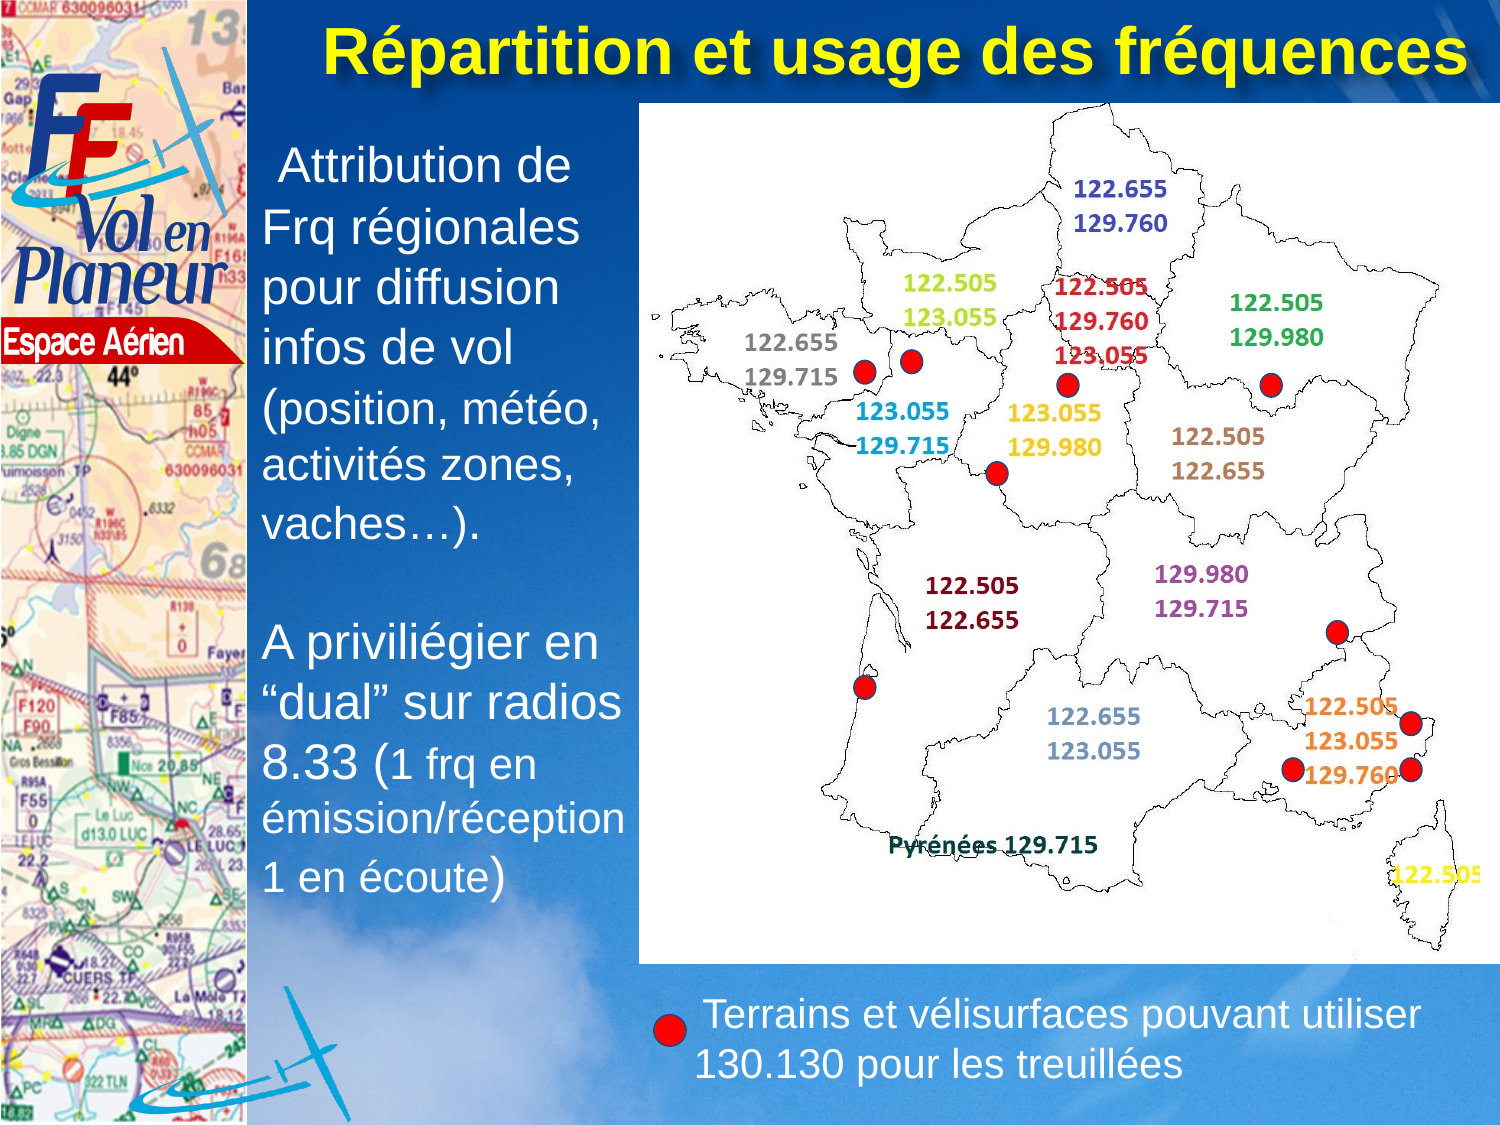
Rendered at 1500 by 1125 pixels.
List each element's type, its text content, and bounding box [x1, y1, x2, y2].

text_box [853, 675, 876, 700]
text_box [1400, 711, 1422, 736]
text_box [986, 461, 1009, 486]
text_box [1057, 373, 1079, 398]
text_box [1282, 757, 1305, 782]
text_box Attribution de Frq régionales pour diffusion infos de vol (position, météo, activités zones, vaches…). A priviliégier en “dual” sur radios 8.33 (1 frq en émission/réception 1 en écoute) [247, 117, 654, 1114]
text_box Terrains et vélisurfaces pouvant utiliser 130.130 pour les treuillées [678, 971, 1500, 1047]
text_box [900, 349, 923, 374]
title Répartition et usage des fréquences [292, 0, 1500, 96]
text_box [1260, 373, 1283, 398]
text_box [853, 360, 876, 384]
text_box [1326, 620, 1349, 645]
text_box [653, 1014, 678, 1047]
text_box [1400, 757, 1422, 782]
picture [0, 0, 1500, 1125]
